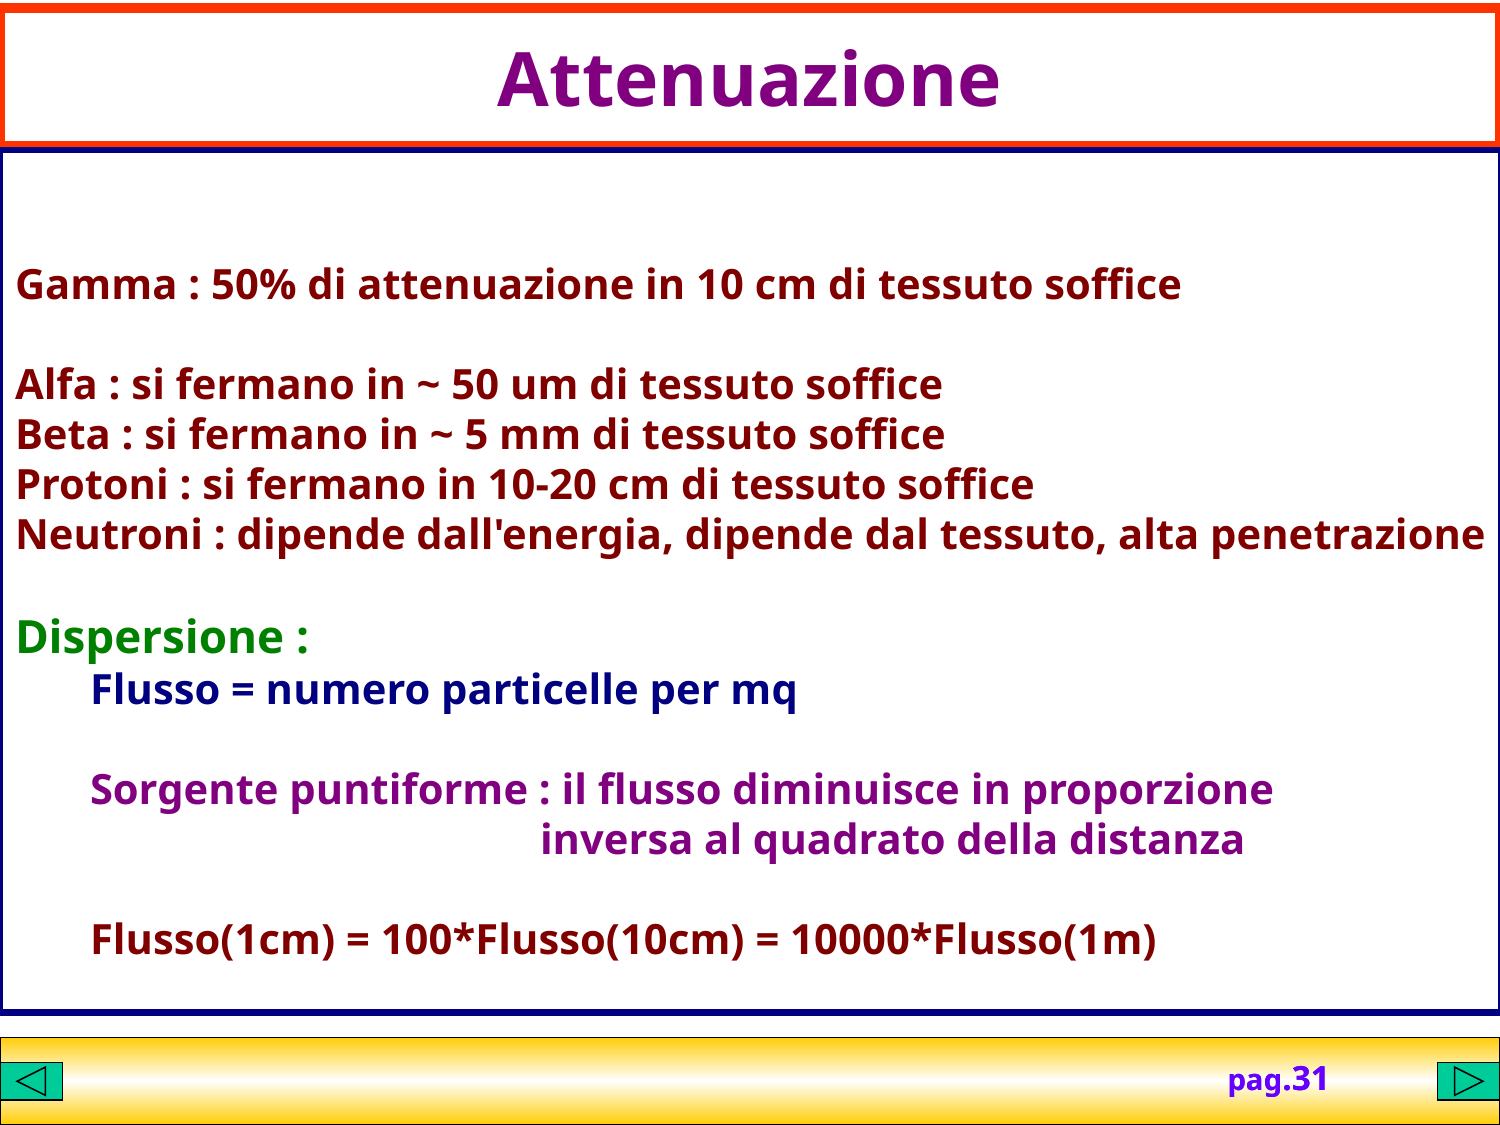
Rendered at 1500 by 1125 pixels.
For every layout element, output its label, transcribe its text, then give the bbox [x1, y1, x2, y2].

text_box pag.<number> [1212, 1049, 1413, 1125]
text_box Gamma : 50% di attenuazione in 10 cm di tessuto soffice Alfa : si fermano in ~ 50 um di tessuto soffice Beta : si fermano in ~ 5 mm di tessuto soffice Protoni : si fermano in 10-20 cm di tessuto soffice Neutroni : dipende dall'energia, dipende dal tessuto, alta penetrazione Dispersione : Flusso = numero particelle per mq Sorgente puntiforme : il flusso diminuisce in proporzione inversa al quadrato della distanza Flusso(1cm) = 100*Flusso(10cm) = 10000*Flusso(1m) [0, 149, 1500, 1013]
title Attenuazione [0, 7, 1500, 146]
